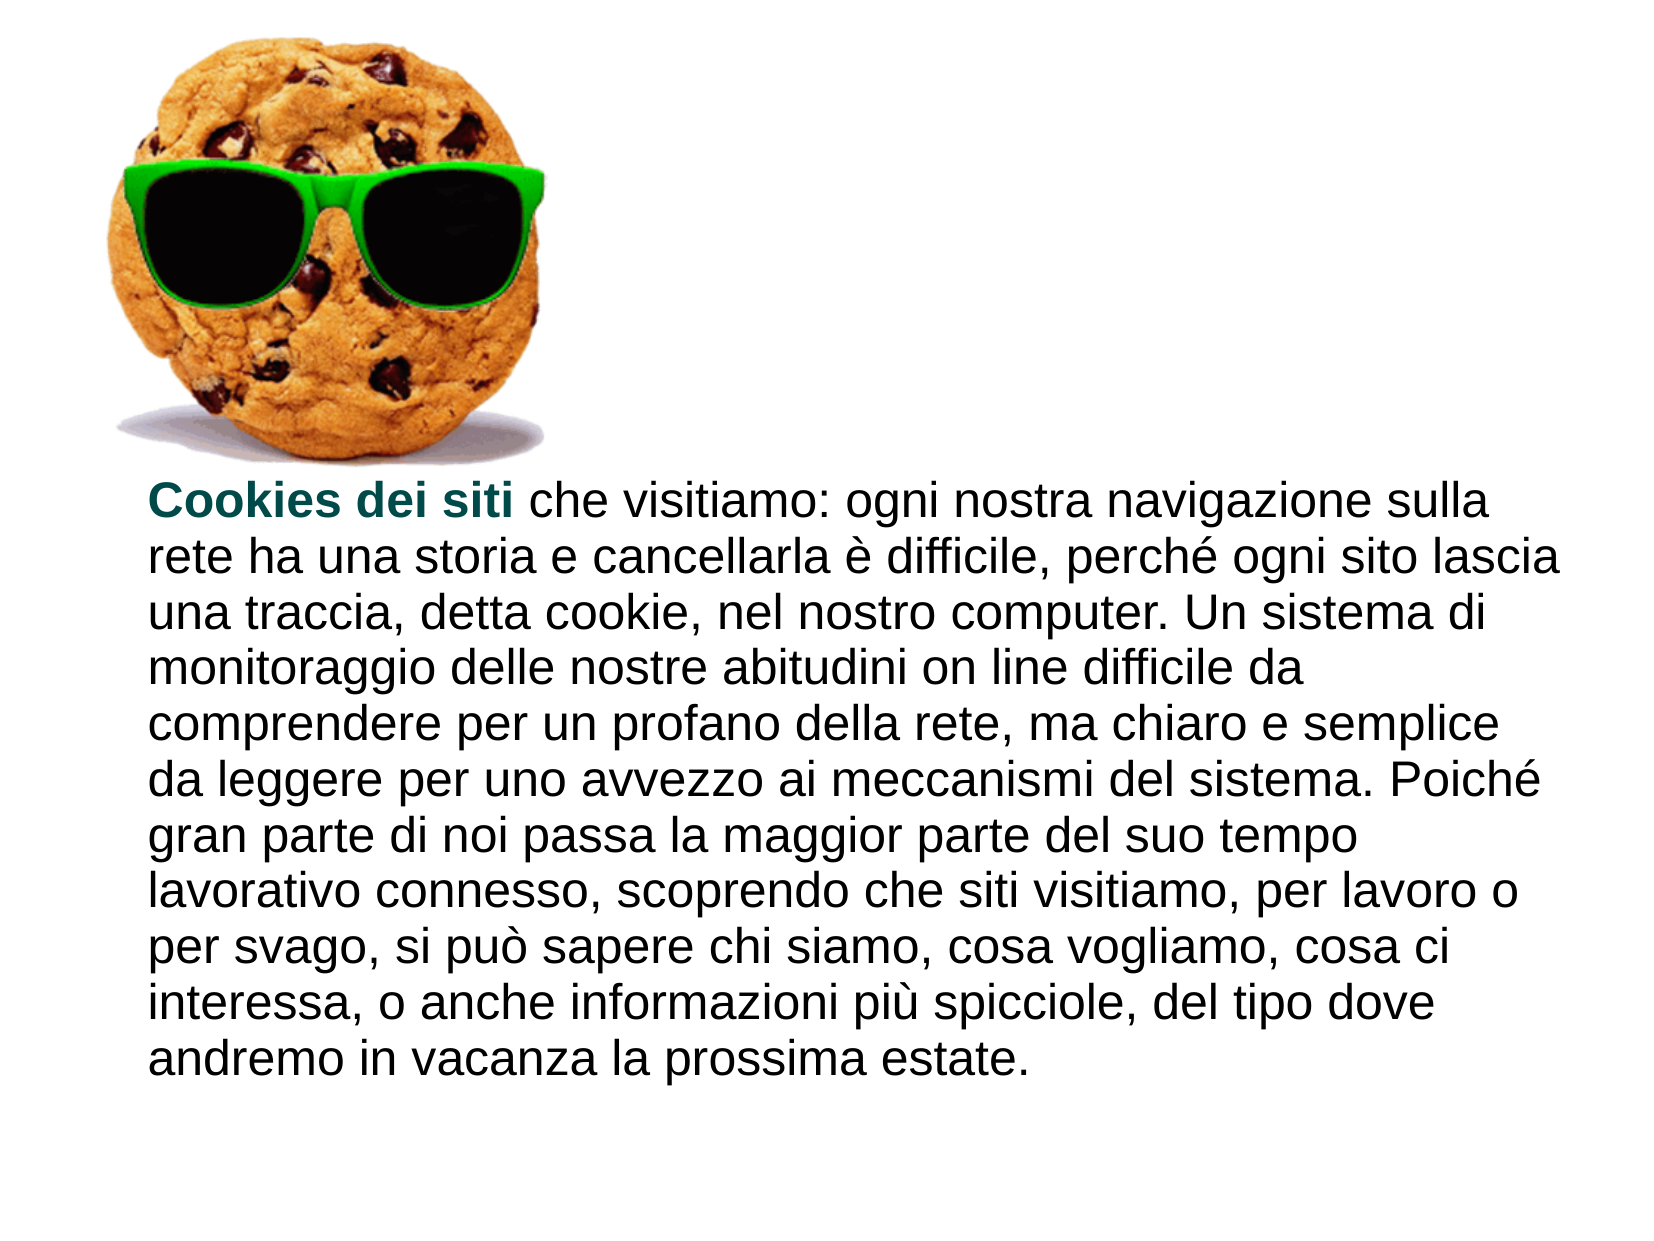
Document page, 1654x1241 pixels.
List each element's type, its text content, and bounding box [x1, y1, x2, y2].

picture [92, 29, 562, 473]
list Cookies dei siti che visitiamo: ogni nostra navigazione sulla rete ha una storia e cancellarla è difficile, perché ogni sito lascia una traccia, detta cookie, nel nostro computer. Un sistema di monitoraggio delle nostre abitudini on line difficile da comprendere per un profano della rete, ma chiaro e semplice da leggere per uno avvezzo ai meccanismi del sistema. Poiché gran parte di noi passa la maggior parte del suo tempo lavorativo connesso, scoprendo che siti visitiamo, per lavoro o per svago, si può sapere chi siamo, cosa vogliamo, cosa ci interessa, o anche informazioni più spicciole, del tipo dove andremo in vacanza la prossima estate. [76, 472, 1565, 1128]
